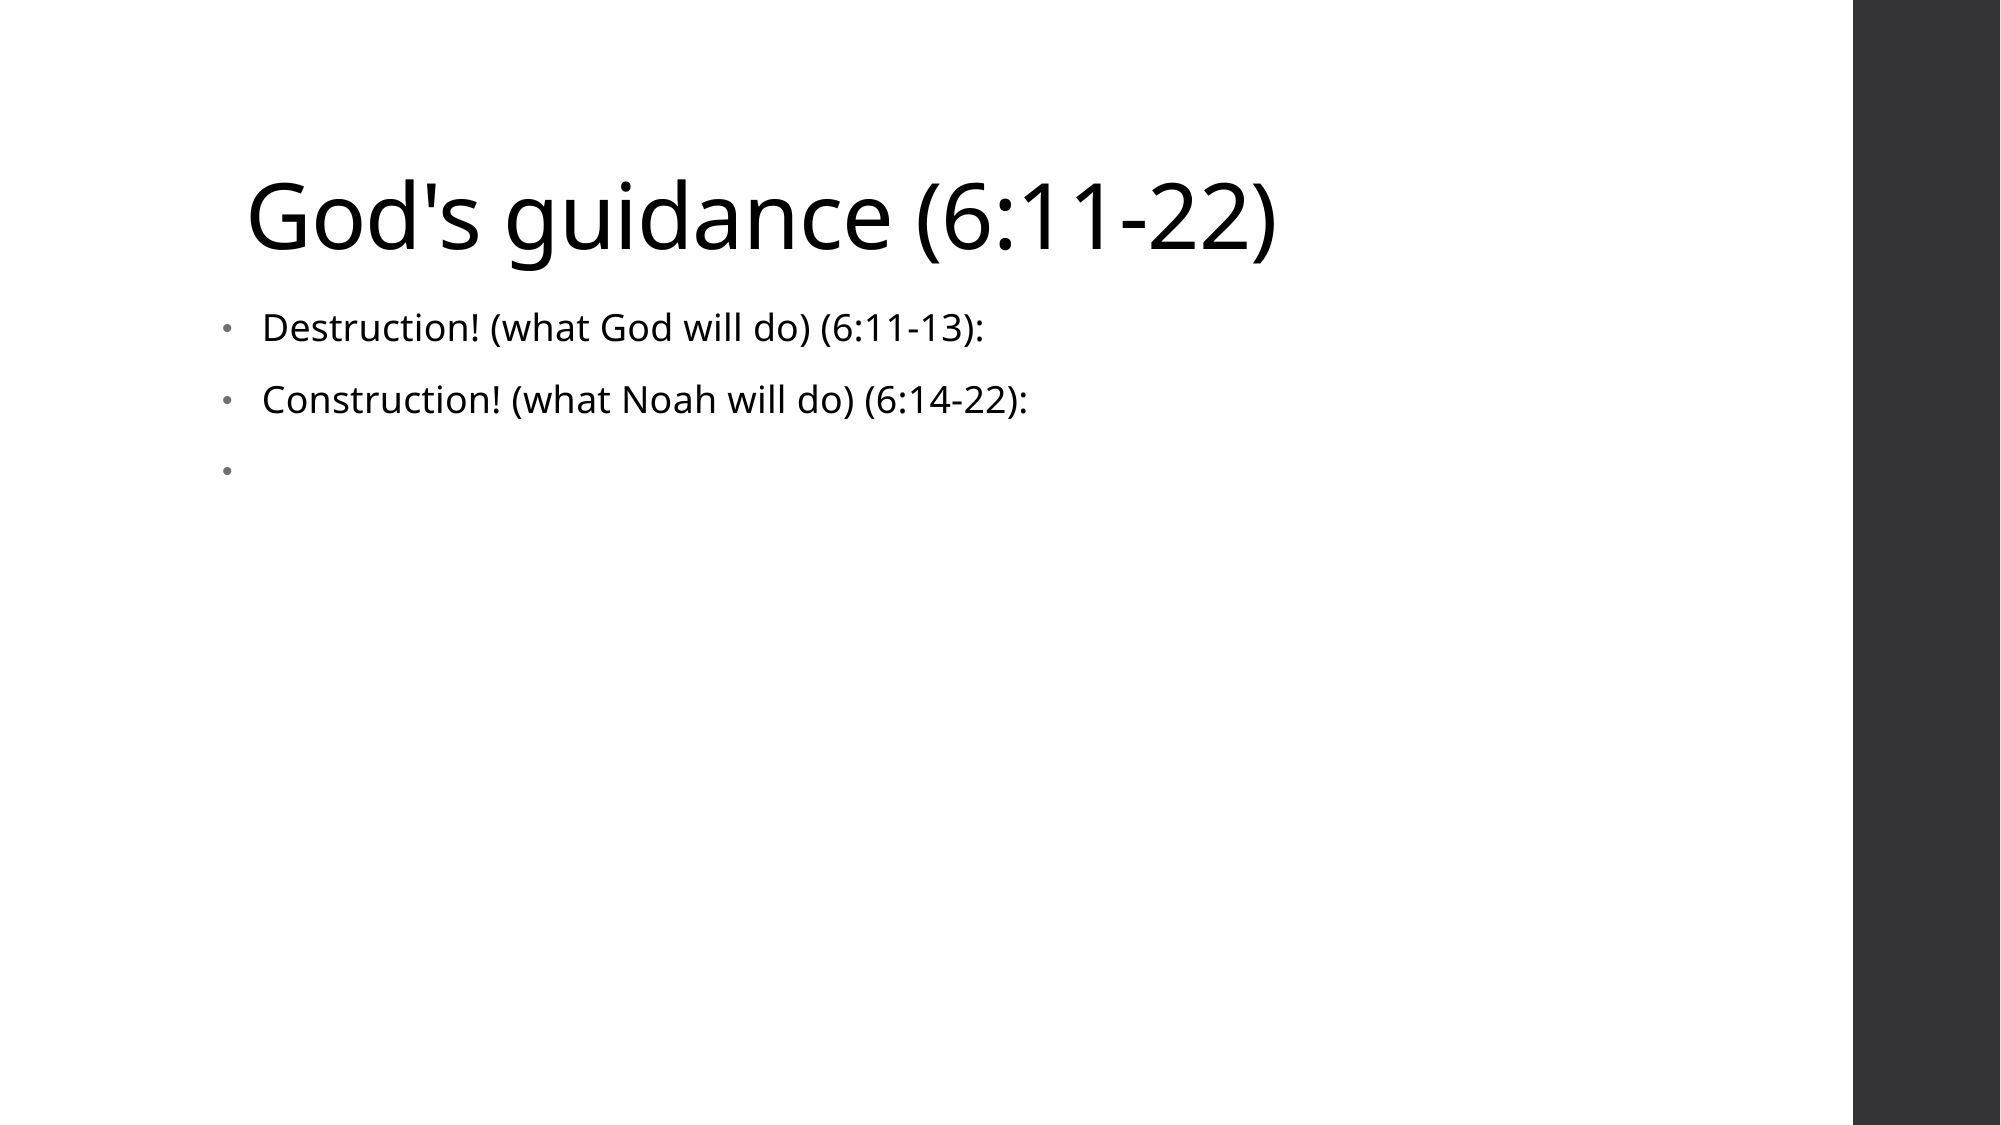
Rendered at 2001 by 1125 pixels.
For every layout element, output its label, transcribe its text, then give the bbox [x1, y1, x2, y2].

list Destruction! (what God will do) (6:11-13): Construction! (what Noah will do) (6:14-22): [206, 299, 1617, 1014]
title God's guidance (6:11-22) [206, 60, 1797, 278]
